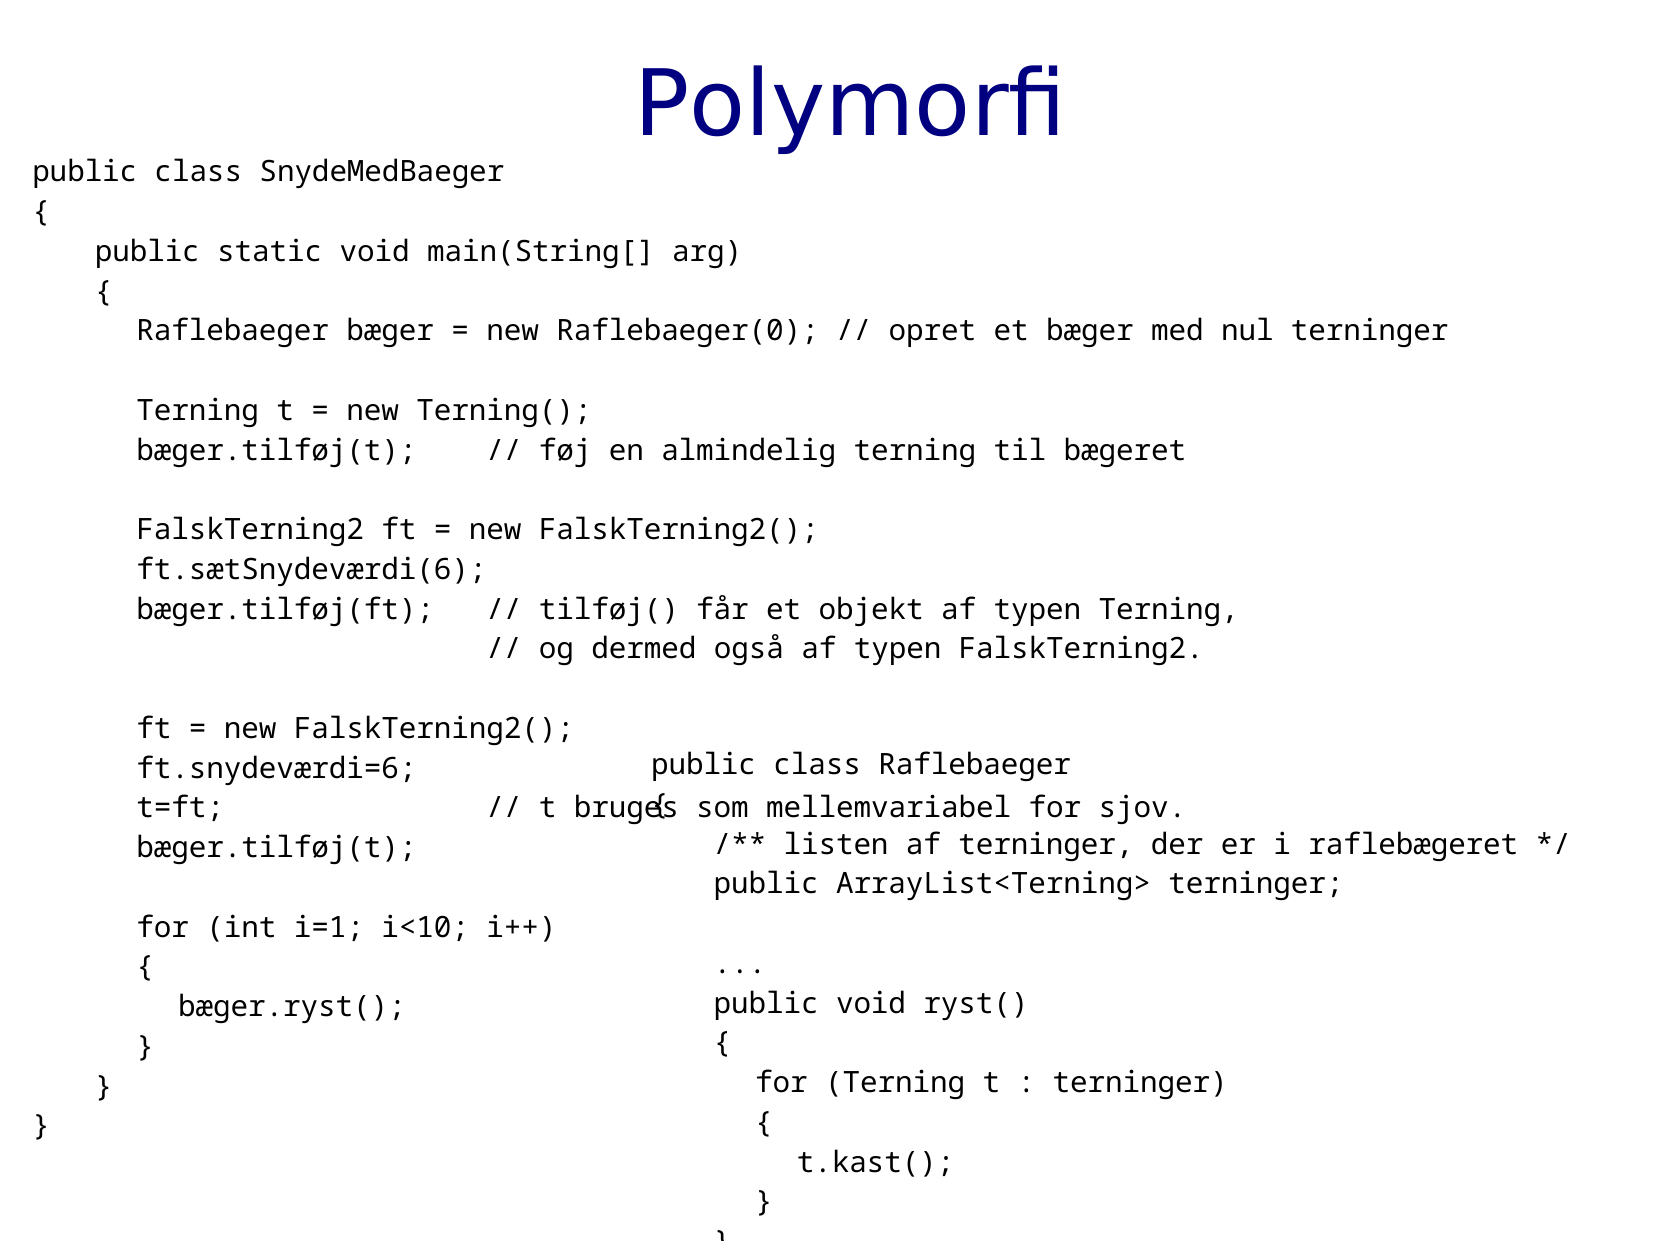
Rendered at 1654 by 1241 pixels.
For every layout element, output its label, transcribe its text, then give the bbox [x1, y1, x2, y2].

title Polymorfi [156, 0, 1534, 208]
text_box public class SnydeMedBaeger { public static void main(String[] arg) { Raflebaeger bæger = new Raflebaeger(0); // opret et bæger med nul terninger Terning t = new Terning(); bæger.tilføj(t); // føj en almindelig terning til bægeret FalskTerning2 ft = new FalskTerning2(); ft.sætSnydeværdi(6); bæger.tilføj(ft); // tilføj() får et objekt af typen Terning, // og dermed også af typen FalskTerning2. ft = new FalskTerning2(); ft.snydeværdi=6; t=ft; // t bruges som mellemvariabel for sjov. bæger.tilføj(t); for (int i=1; i<10; i++) { bæger.ryst(); } } } [26, 144, 1456, 988]
text_box public class Raflebaeger { /** listen af terninger, der er i raflebægeret */ public ArrayList<Terning> terninger; ... public void ryst() { for (Terning t : terninger) { t.kast(); } } ... } [645, 737, 1578, 1241]
